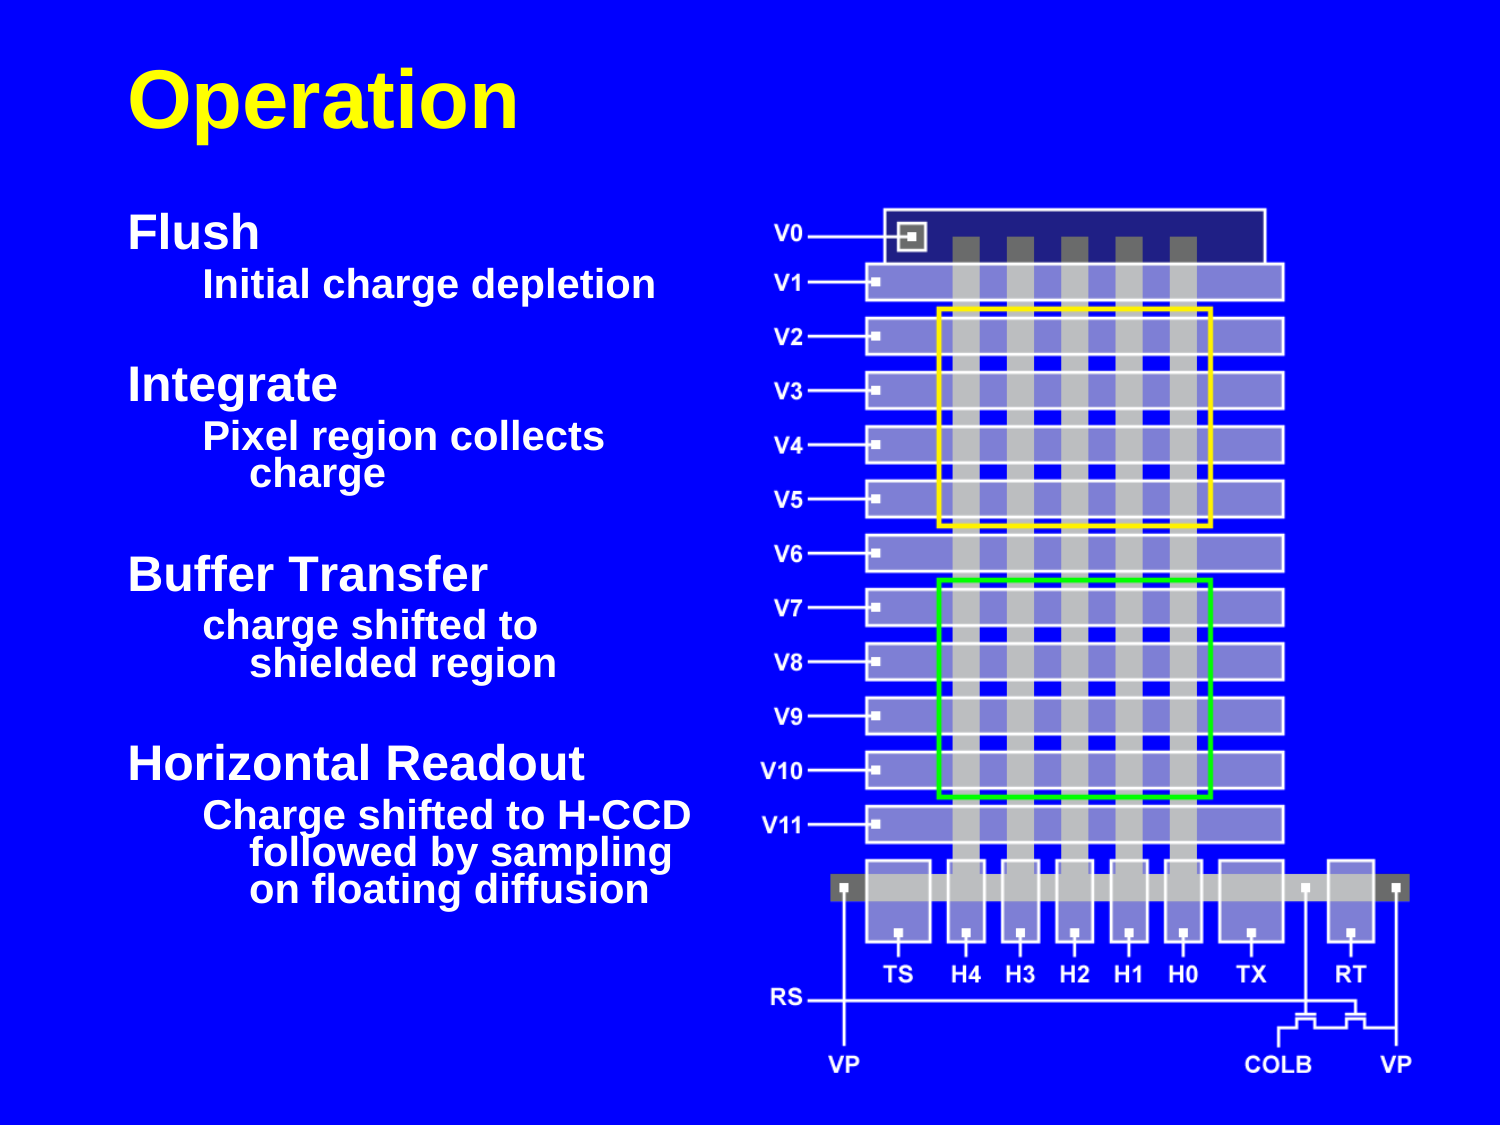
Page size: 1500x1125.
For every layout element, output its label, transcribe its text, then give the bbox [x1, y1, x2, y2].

title Operation [112, 37, 1388, 163]
picture [749, 187, 1455, 1091]
list Flush Initial charge depletion Integrate Pixel region collects charge Buffer Transfer charge shifted to shielded region Horizontal Readout Charge shifted to H-CCD followed by sampling on floating diffusion [112, 206, 722, 1073]
